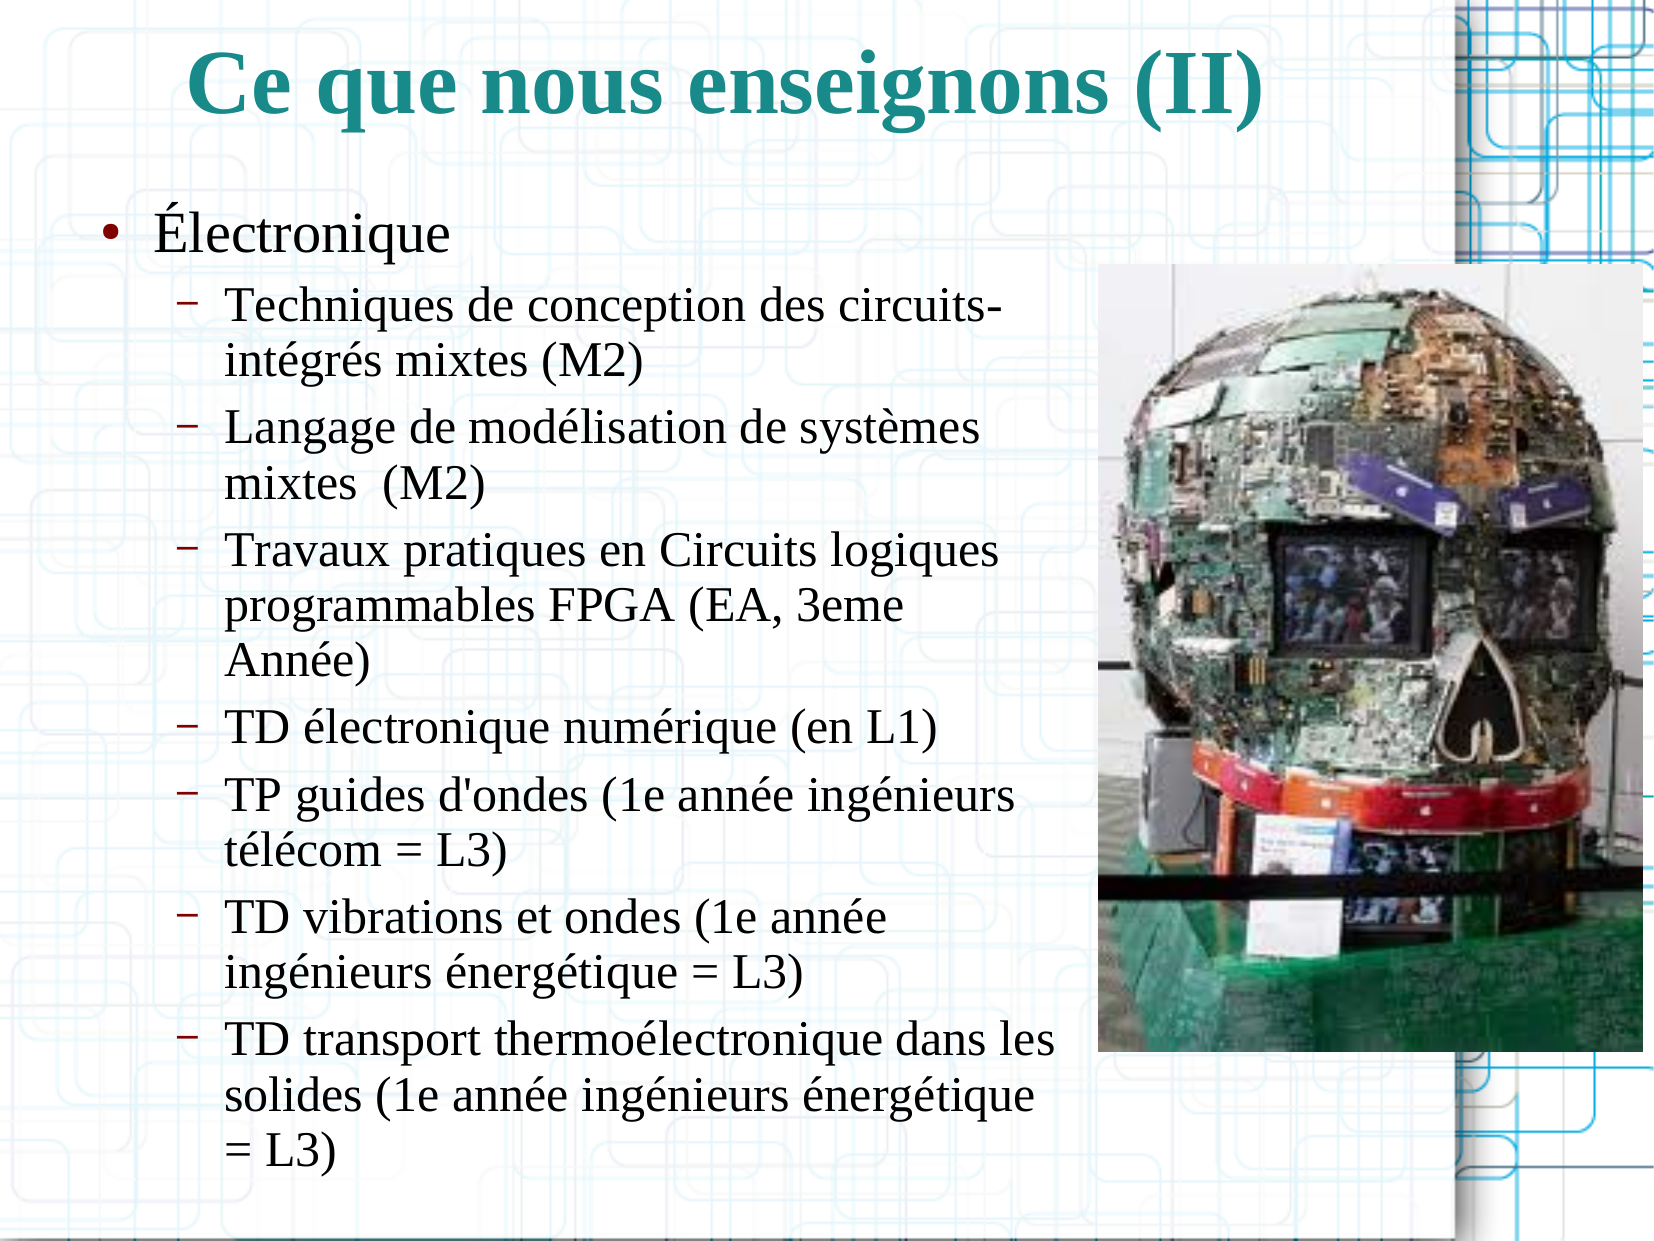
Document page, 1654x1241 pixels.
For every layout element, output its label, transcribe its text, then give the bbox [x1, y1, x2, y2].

picture [0, 0, 1654, 1241]
list Électronique Techniques de conception des circuits-intégrés mixtes (M2) Langage de modélisation de systèmes mixtes (M2) Travaux pratiques en Circuits logiques programmables FPGA (EA, 3eme Année) TD électronique numérique (en L1) TP guides d'ondes (1e année ingénieurs télécom = L3) TD vibrations et ondes (1e année ingénieurs énergétique = L3) TD transport thermoélectronique dans les solides (1e année ingénieurs énergétique = L3) [82, 200, 1063, 1178]
title Ce que nous enseignons (II) [0, 29, 1453, 136]
